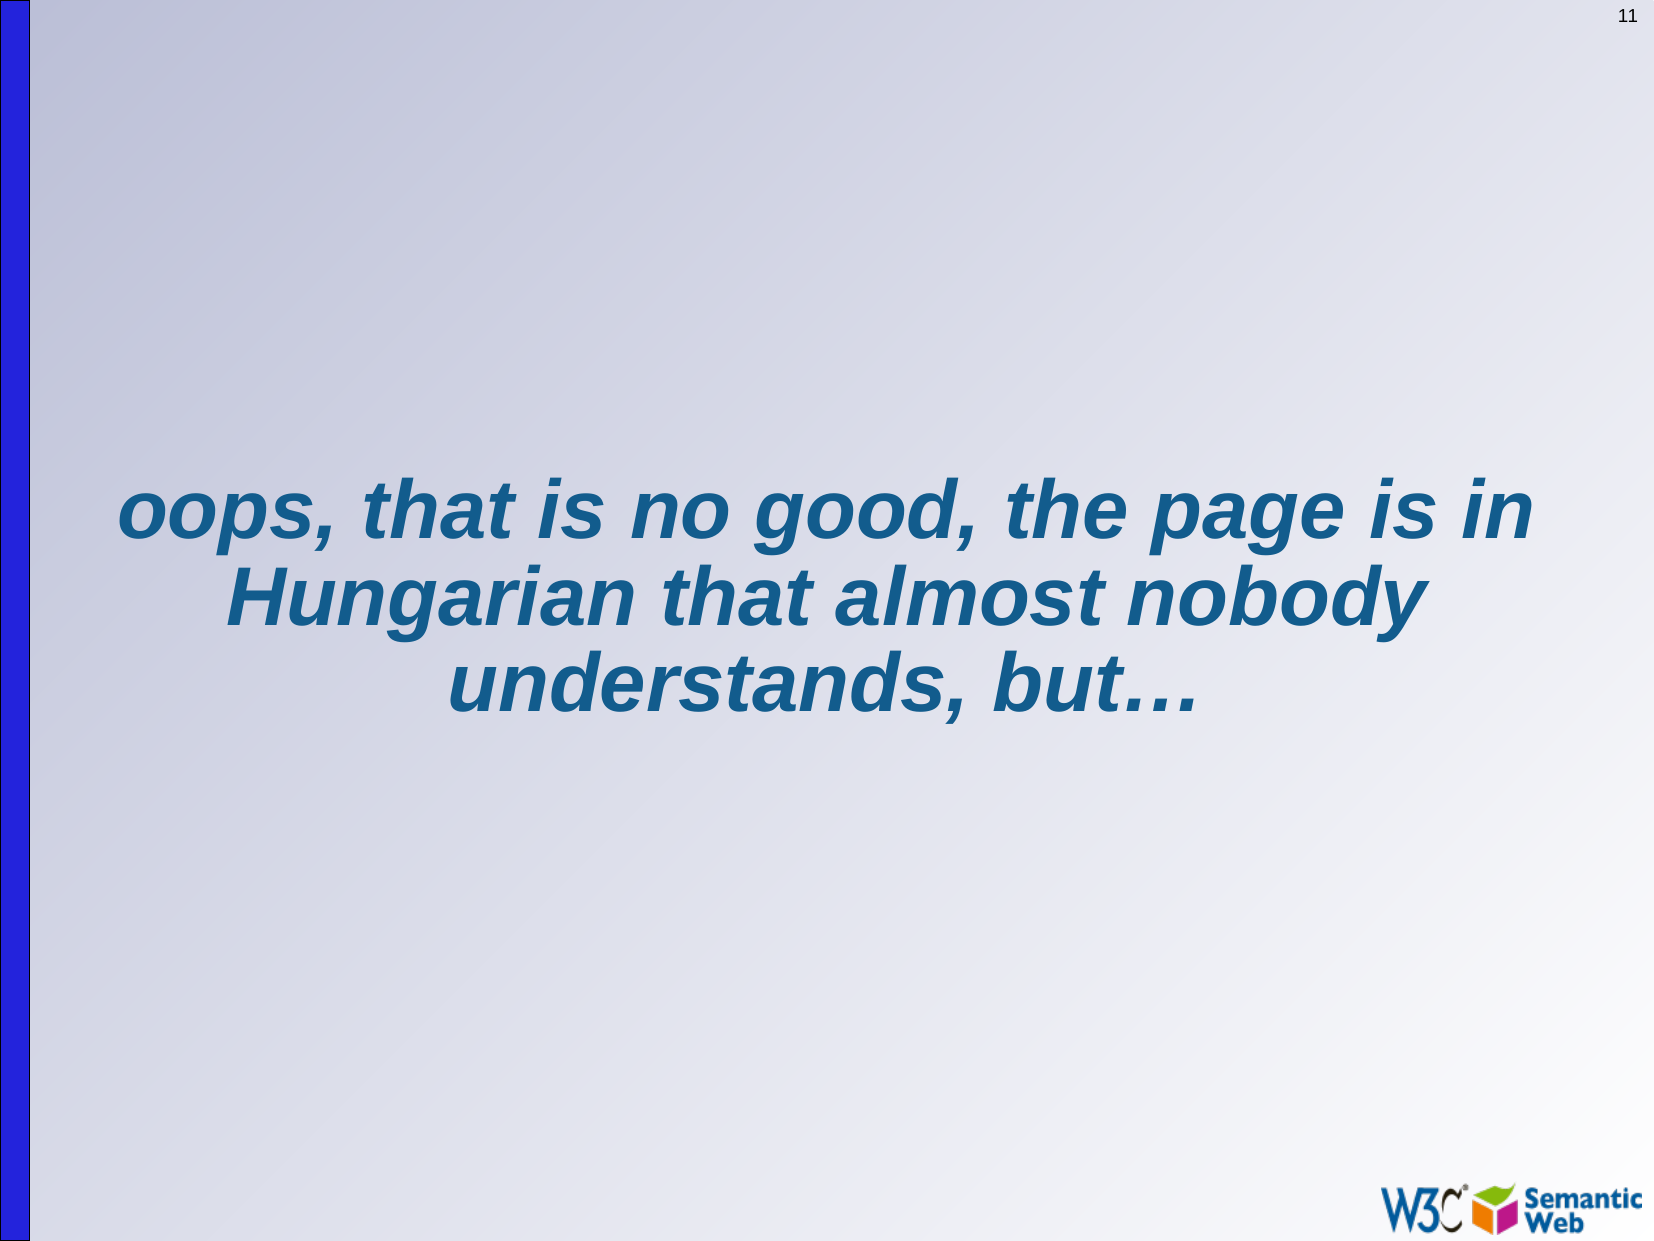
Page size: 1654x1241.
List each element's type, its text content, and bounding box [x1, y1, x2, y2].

picture [1381, 1181, 1642, 1235]
title oops, that is no good, the page is in Hungarian that almost nobody understands, but… [59, 463, 1595, 733]
